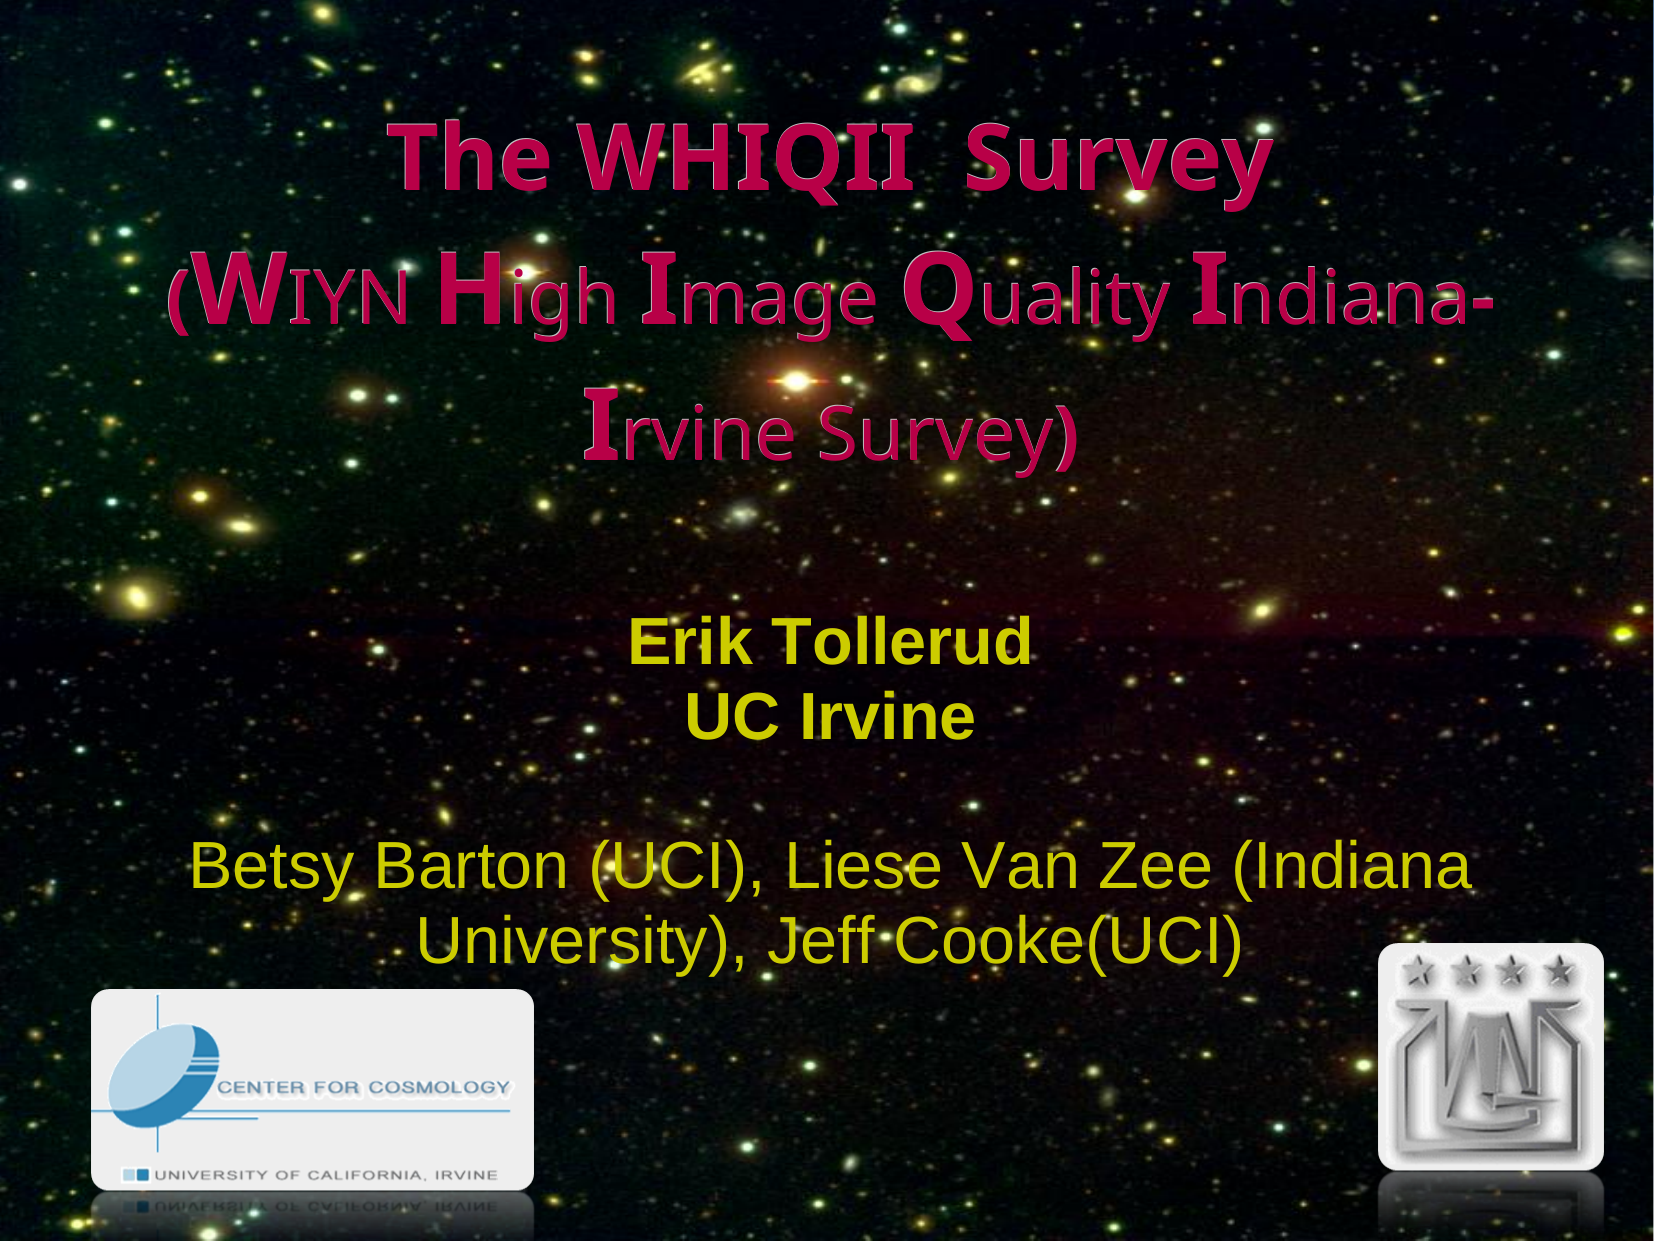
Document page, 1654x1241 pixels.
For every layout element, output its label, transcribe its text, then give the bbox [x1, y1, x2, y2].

subtitle Erik Tollerud UC Irvine Betsy Barton (UCI), Liese Van Zee (Indiana University), Jeff Cooke(UCI) [86, 381, 1576, 1201]
picture [0, 0, 1654, 1241]
title The WHIQII Survey (WIYN High Image Quality Indiana-Irvine Survey) [86, 113, 1576, 381]
